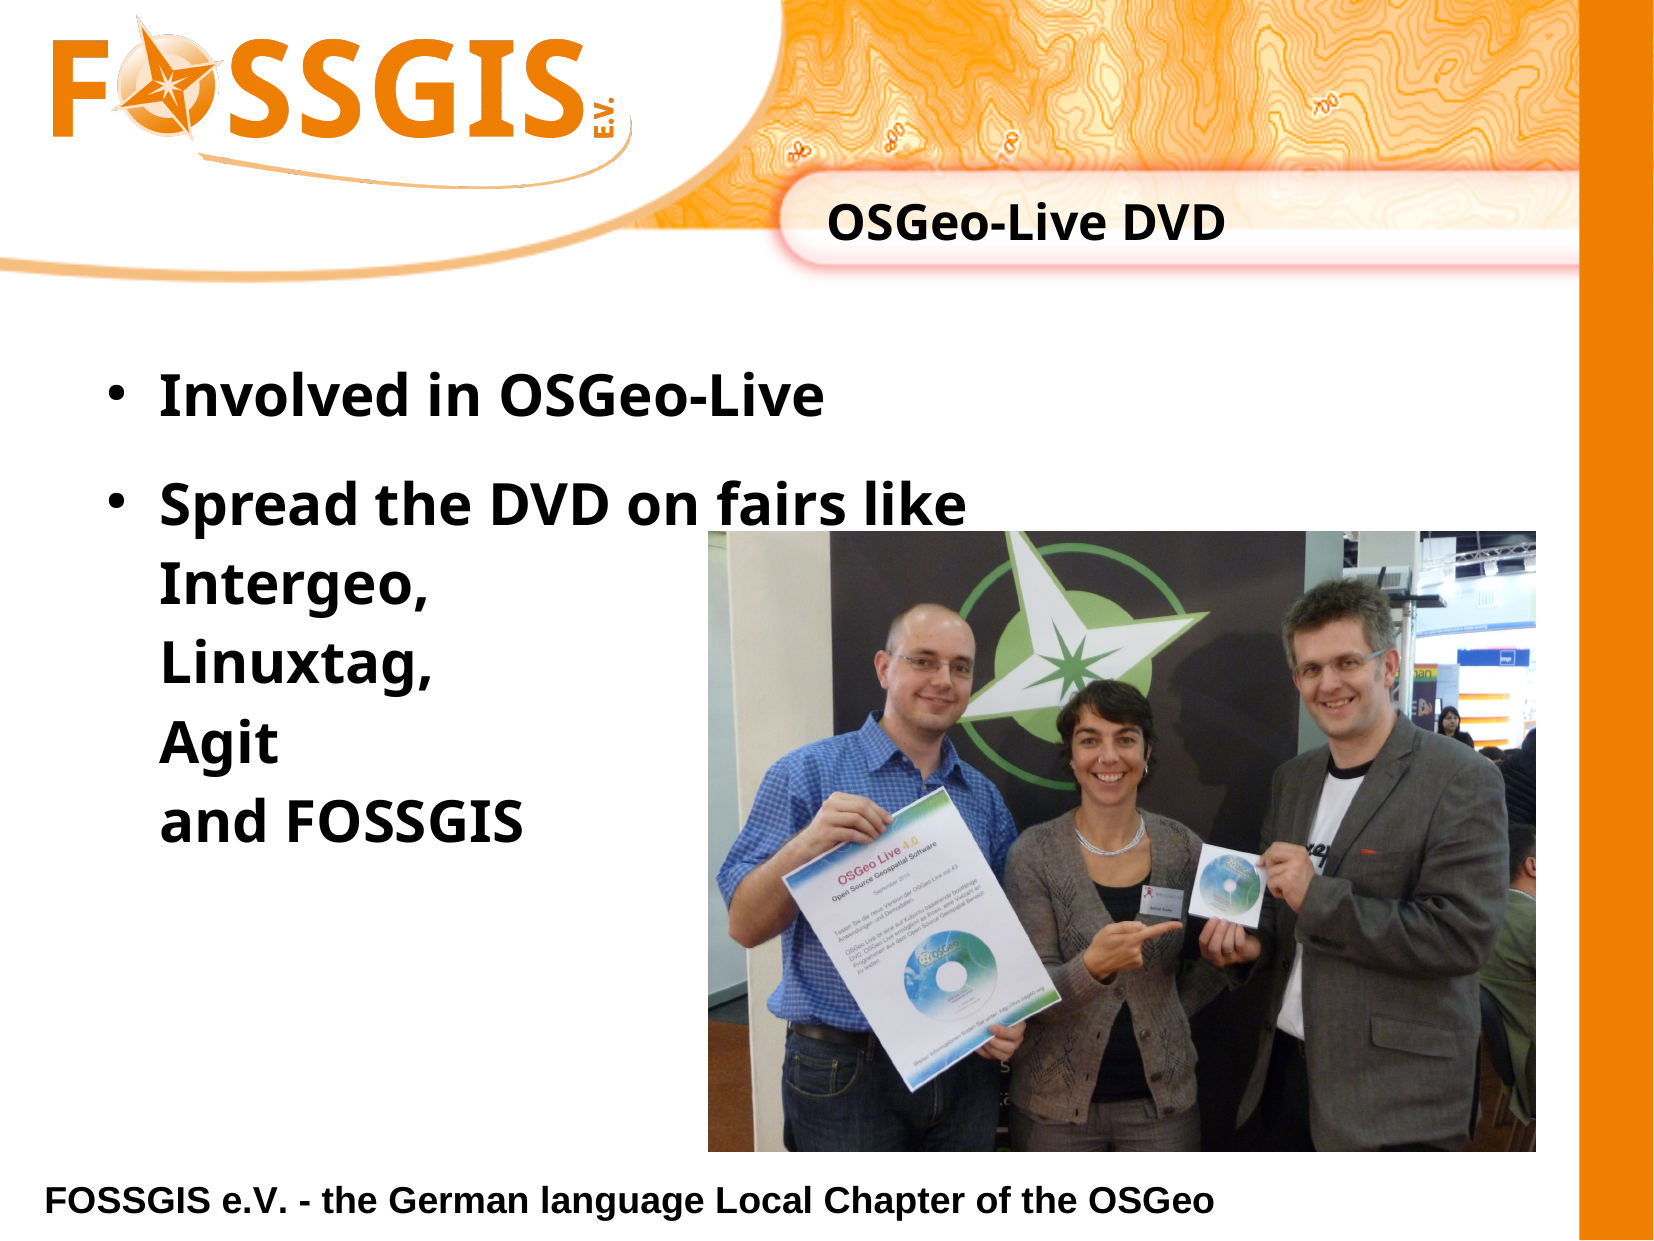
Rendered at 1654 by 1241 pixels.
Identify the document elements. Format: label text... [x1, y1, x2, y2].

picture [708, 531, 1536, 1152]
list Involved in OSGeo-Live Spread the DVD on fairs like Intergeo, Linuxtag, Agit and FOSSGIS [88, 354, 1577, 1159]
title OSGeo-Live DVD [826, 155, 1654, 288]
picture [0, 0, 1579, 297]
